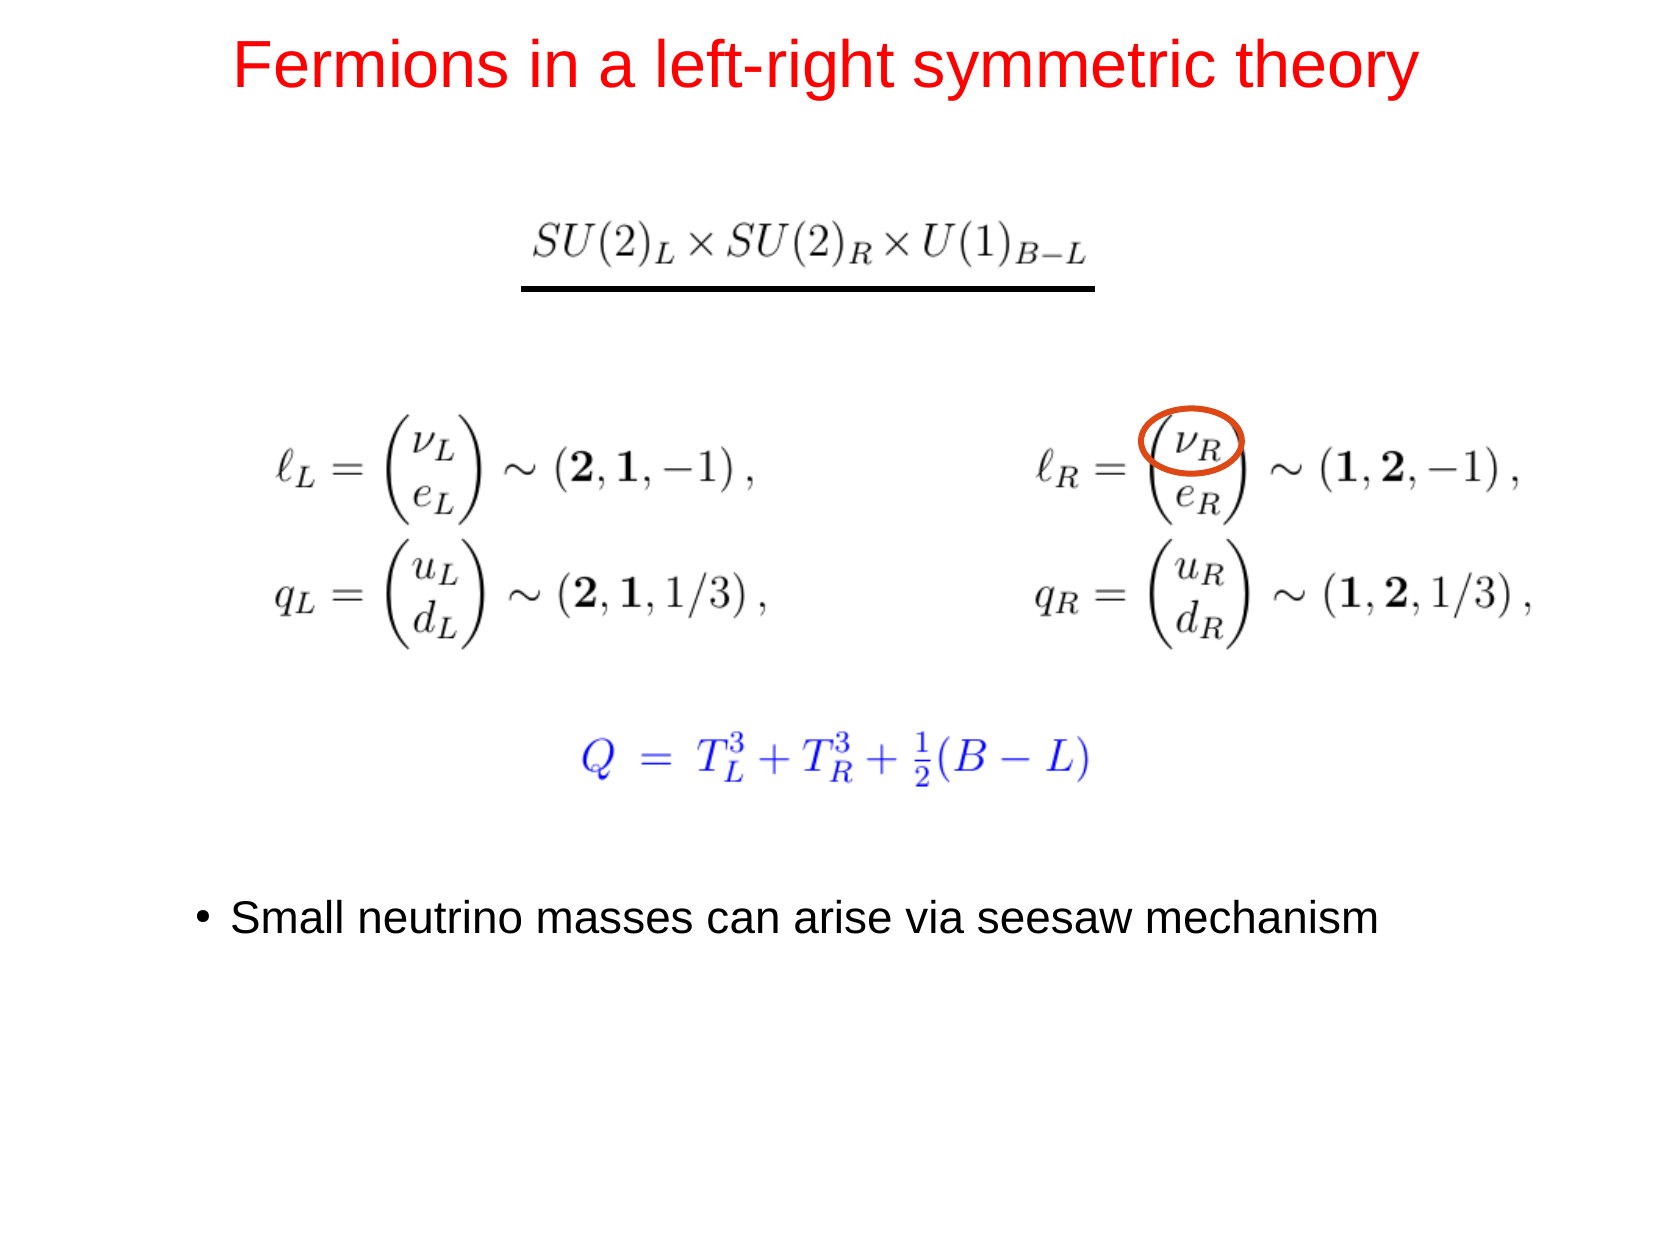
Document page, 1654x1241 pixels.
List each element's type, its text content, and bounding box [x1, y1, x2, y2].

picture [543, 708, 1145, 801]
text_box Small neutrino masses can arise via seesaw mechanism [180, 885, 1418, 1087]
picture [221, 412, 1613, 659]
title Fermions in a left-right symmetric theory [82, 0, 1572, 168]
picture [1145, 412, 1238, 470]
picture [521, 208, 1133, 275]
